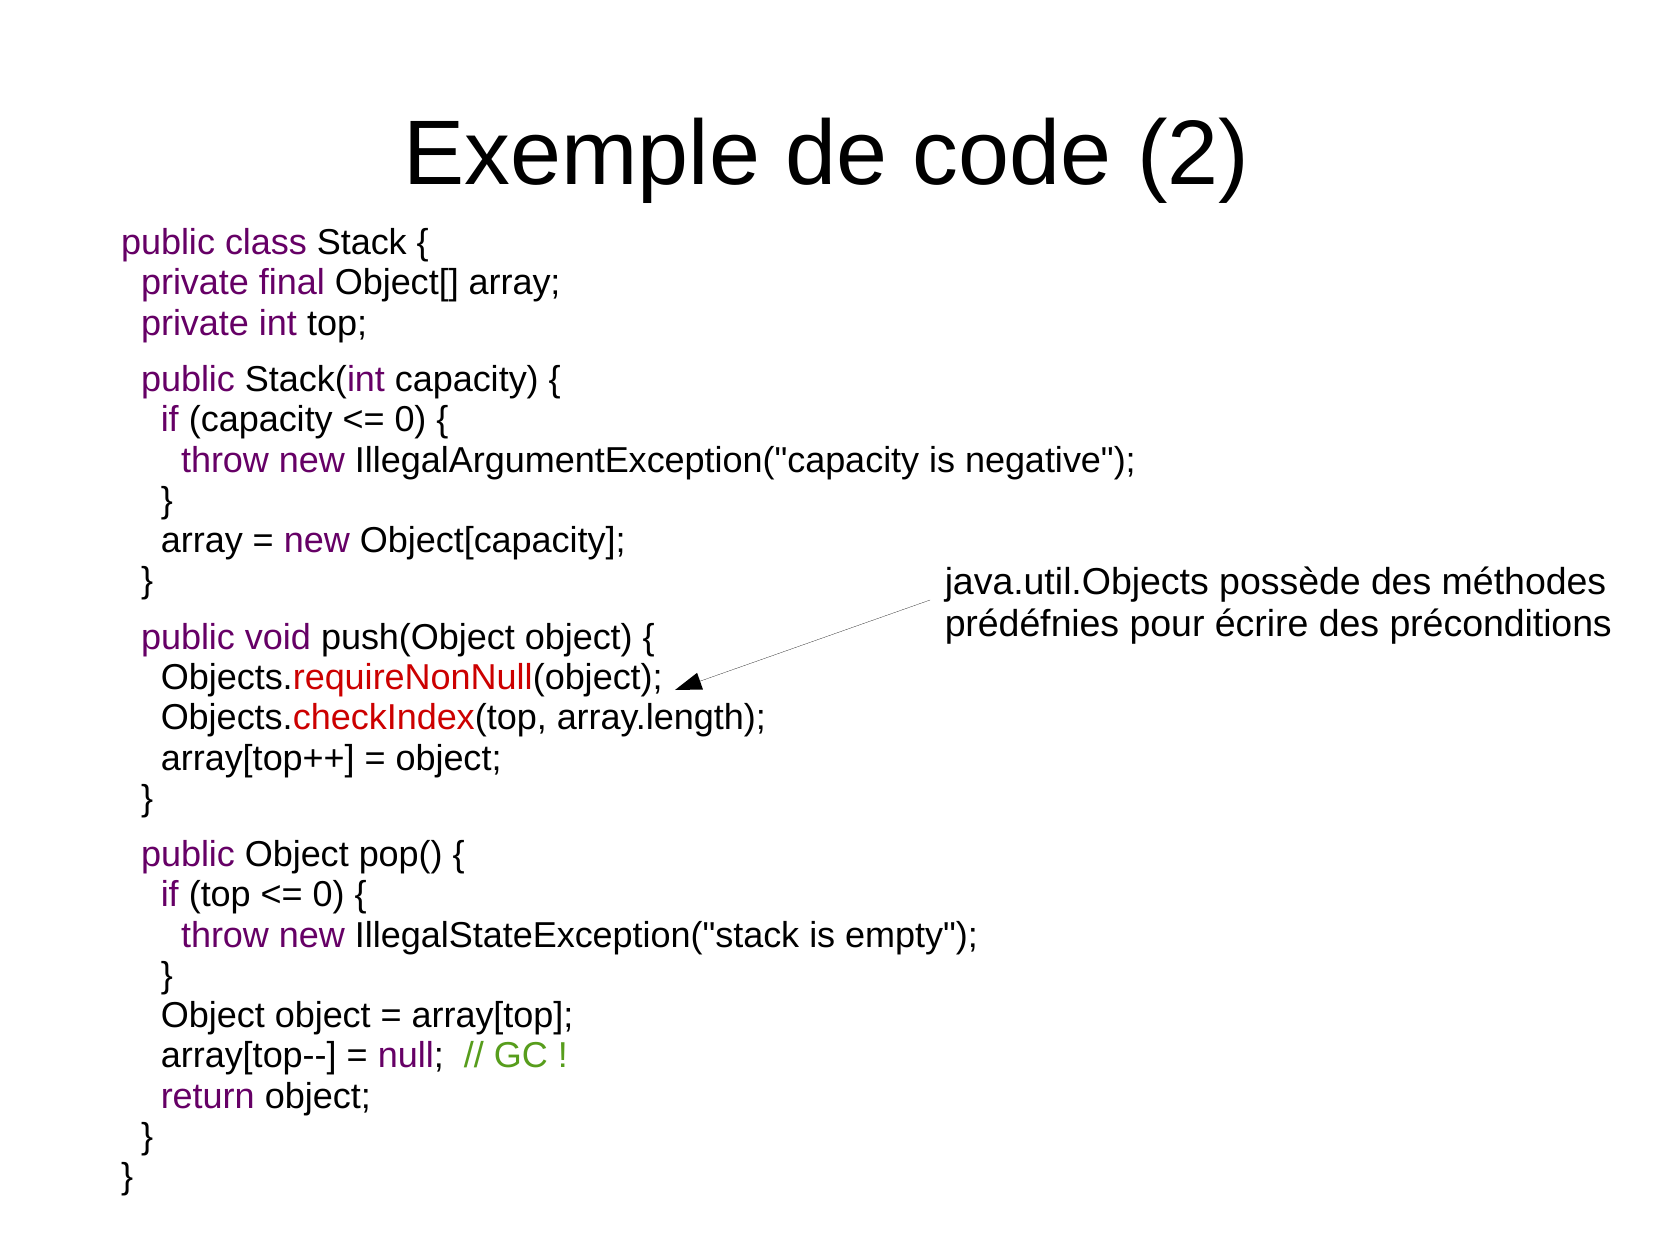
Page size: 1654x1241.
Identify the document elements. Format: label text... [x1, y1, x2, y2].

list public class Stack { private final Object[] array; private int top; public Stack(int capacity) { if (capacity <= 0) { throw new IllegalArgumentException("capacity is negative"); } array = new Object[capacity]; } public void push(Object object) { Objects.requireNonNull(object); Objects.checkIndex(top, array.length); array[top++] = object; } public Object pop() { if (top <= 0) { throw new IllegalStateException("stack is empty"); } Object object = array[top]; array[top--] = null; // GC ! return object; } } [82, 222, 1571, 1213]
text_box java.util.Objects possède des méthodes prédéfnies pour écrire des préconditions [930, 552, 1628, 652]
title Exemple de code (2) [82, 49, 1571, 222]
